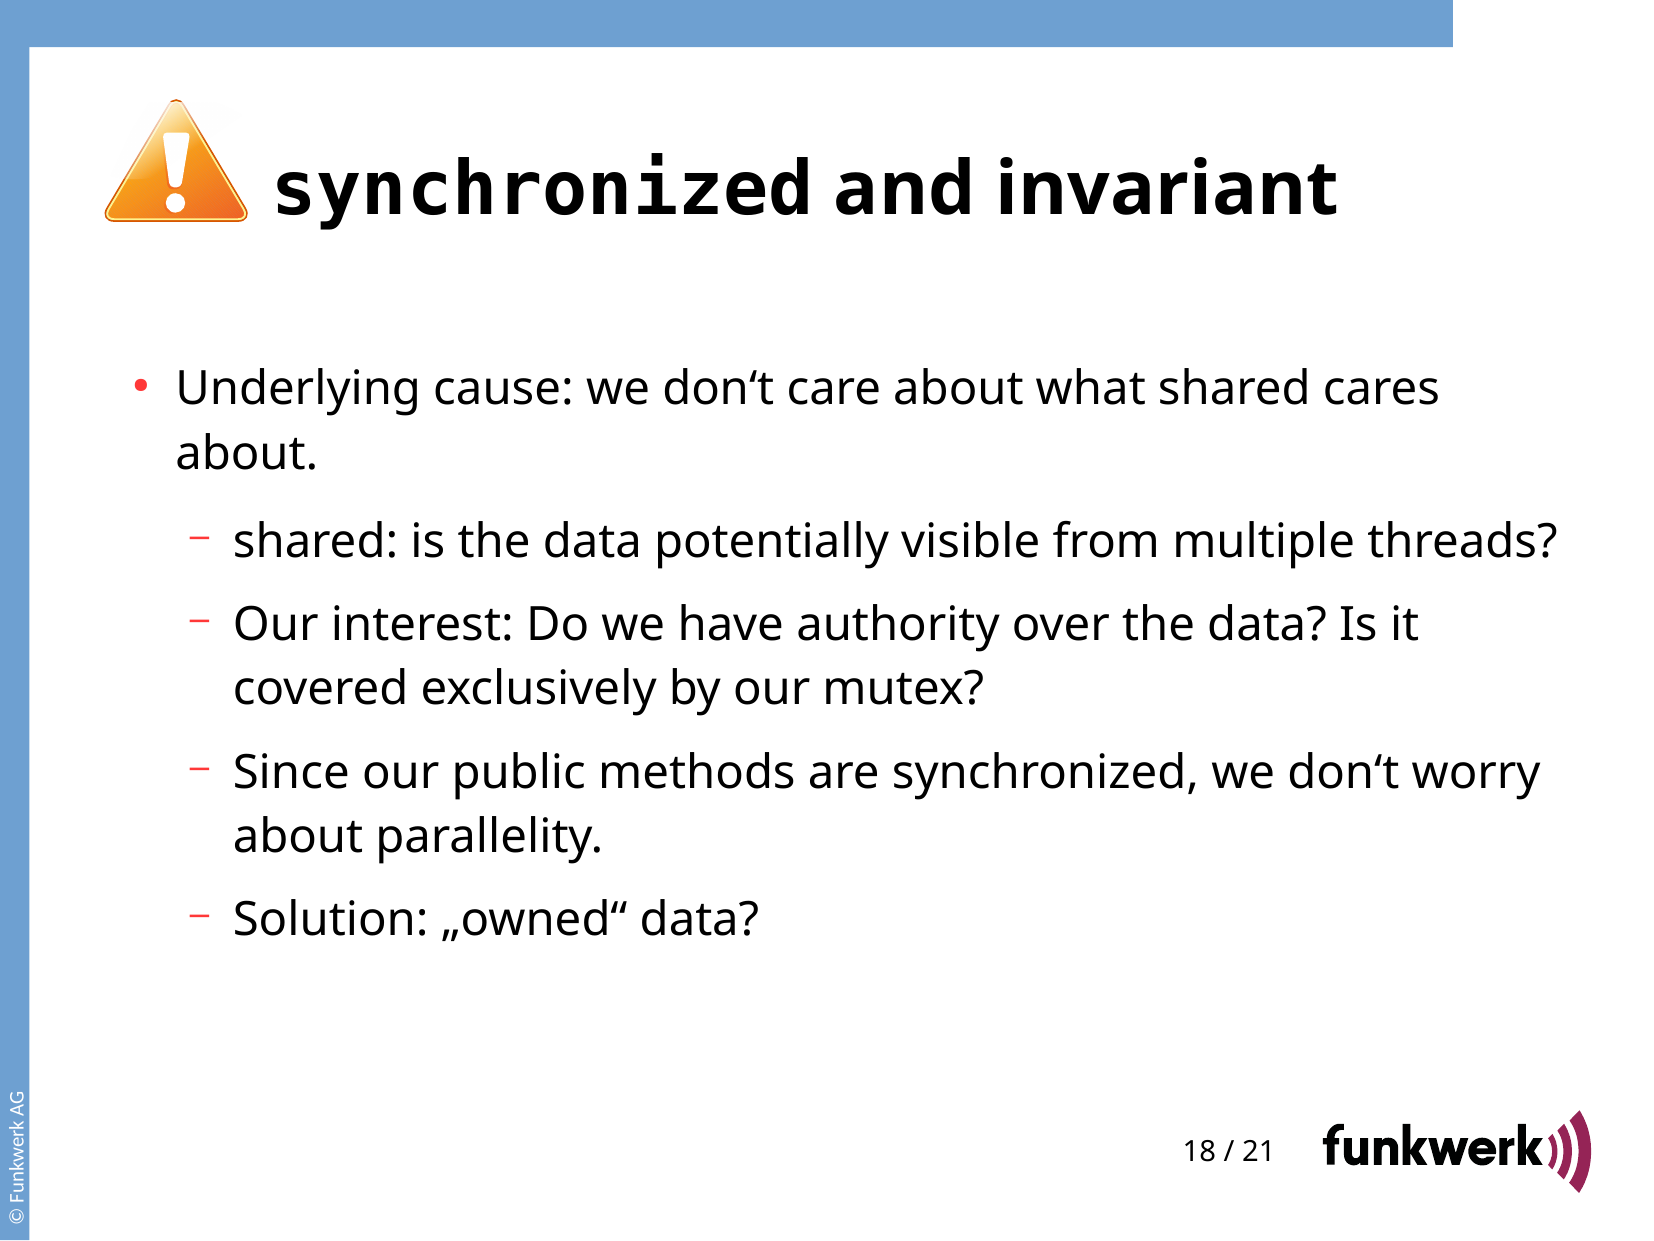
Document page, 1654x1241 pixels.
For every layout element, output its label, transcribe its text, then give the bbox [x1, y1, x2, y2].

list Underlying cause: we don‘t care about what shared cares about. shared: is the data potentially visible from multiple threads? Our interest: Do we have authority over the data? Is it covered exclusively by our mutex? Since our public methods are synchronized, we don‘t worry about parallelity. Solution: „owned“ data? [118, 354, 1571, 1010]
title synchronized and invariant [271, 47, 1453, 237]
